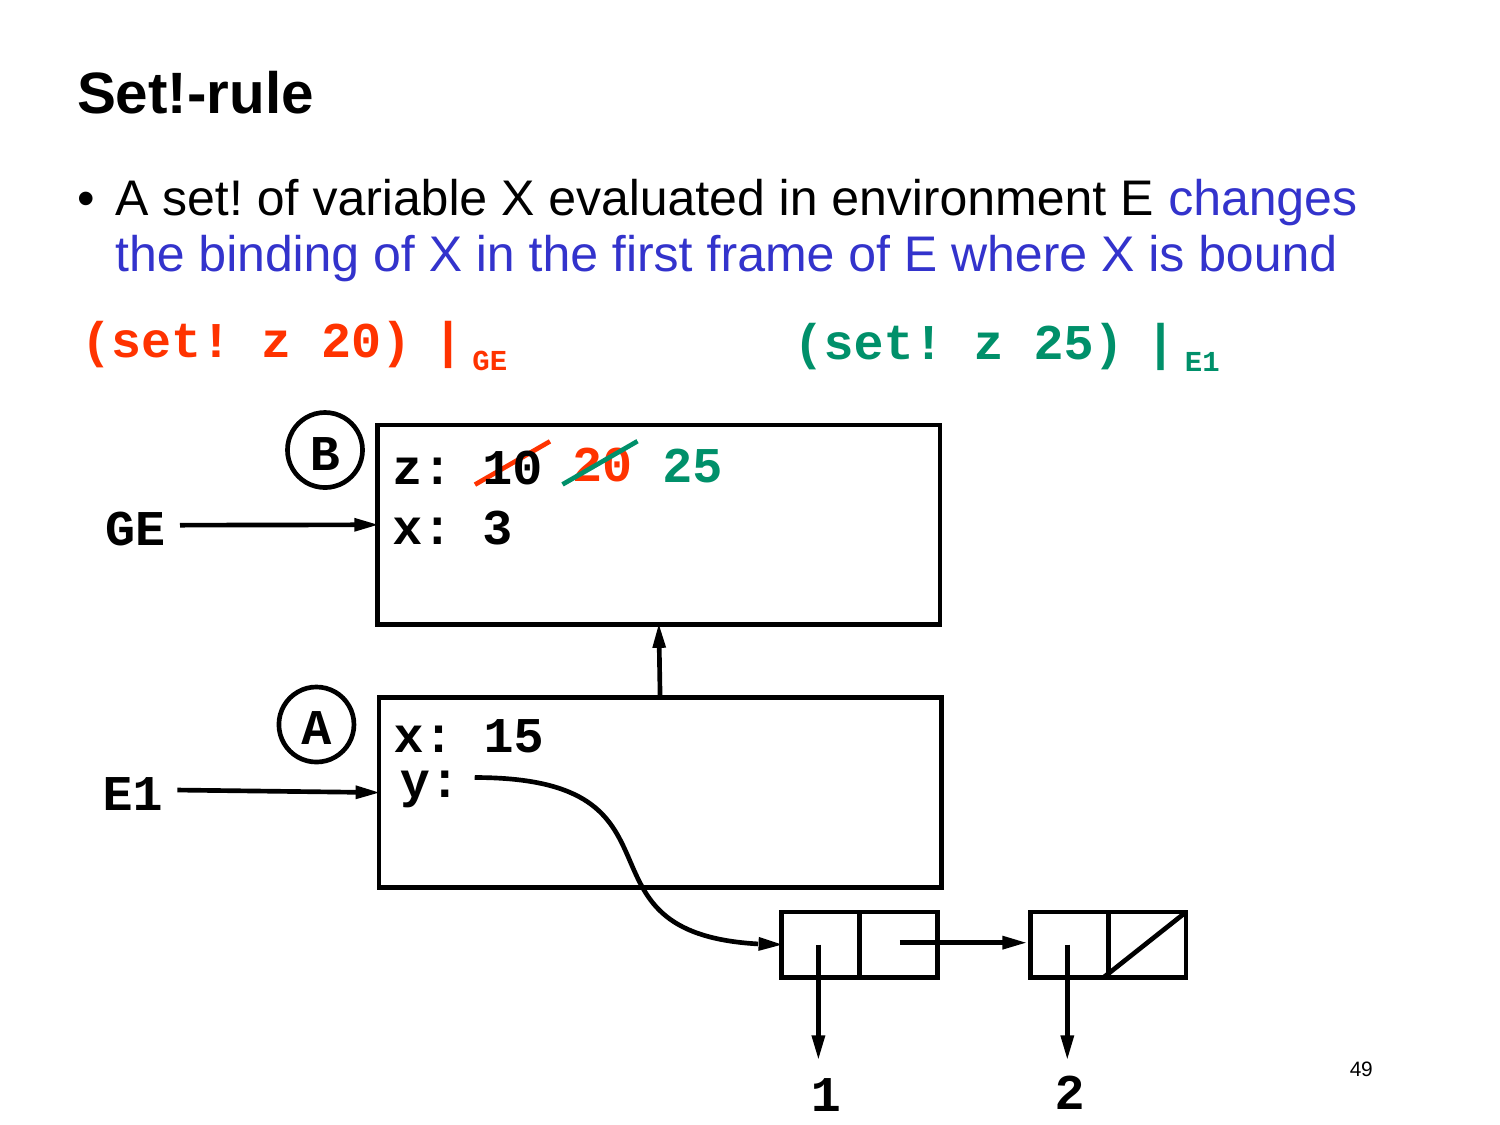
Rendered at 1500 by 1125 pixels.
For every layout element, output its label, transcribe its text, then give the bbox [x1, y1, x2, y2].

text_box x: 15 [378, 697, 942, 888]
text_box B [287, 412, 363, 488]
list A set! of variable X evaluated in environment E changes the binding of X in the first frame of E where X is bound [62, 162, 1450, 325]
text_box z: 10 x: 3 [377, 425, 941, 625]
text_box 1 [774, 1058, 877, 1125]
text_box GE [90, 487, 181, 563]
title Set!-rule [62, 24, 1338, 162]
text_box (set! z 20) | GE [66, 299, 523, 384]
text_box 2 [1021, 1058, 1118, 1121]
text_box y: [385, 739, 475, 816]
text_box (set! z 25) | E1 [778, 325, 1236, 386]
text_box A [278, 686, 354, 763]
text_box E1 [87, 752, 178, 828]
